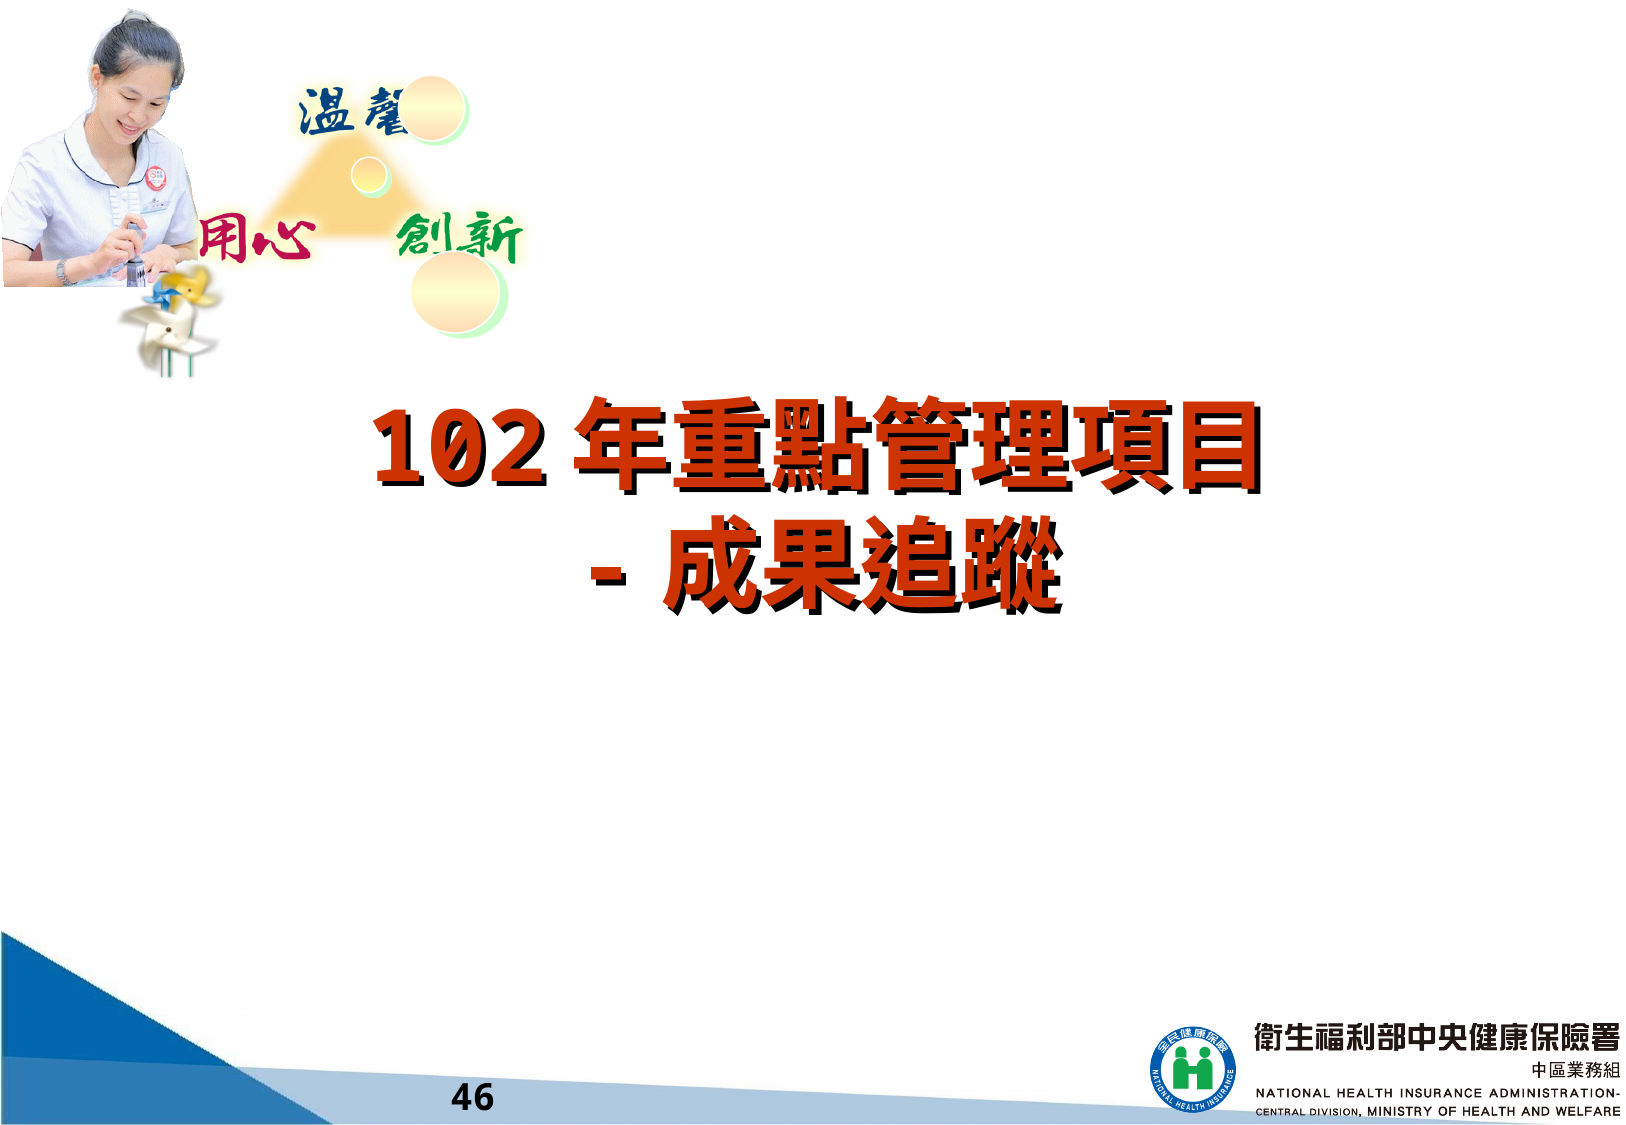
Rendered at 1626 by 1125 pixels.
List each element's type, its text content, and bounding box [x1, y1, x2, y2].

text_box [435, 1065, 815, 1125]
title 102年重點管理項目 -成果追蹤 [127, 373, 1509, 615]
